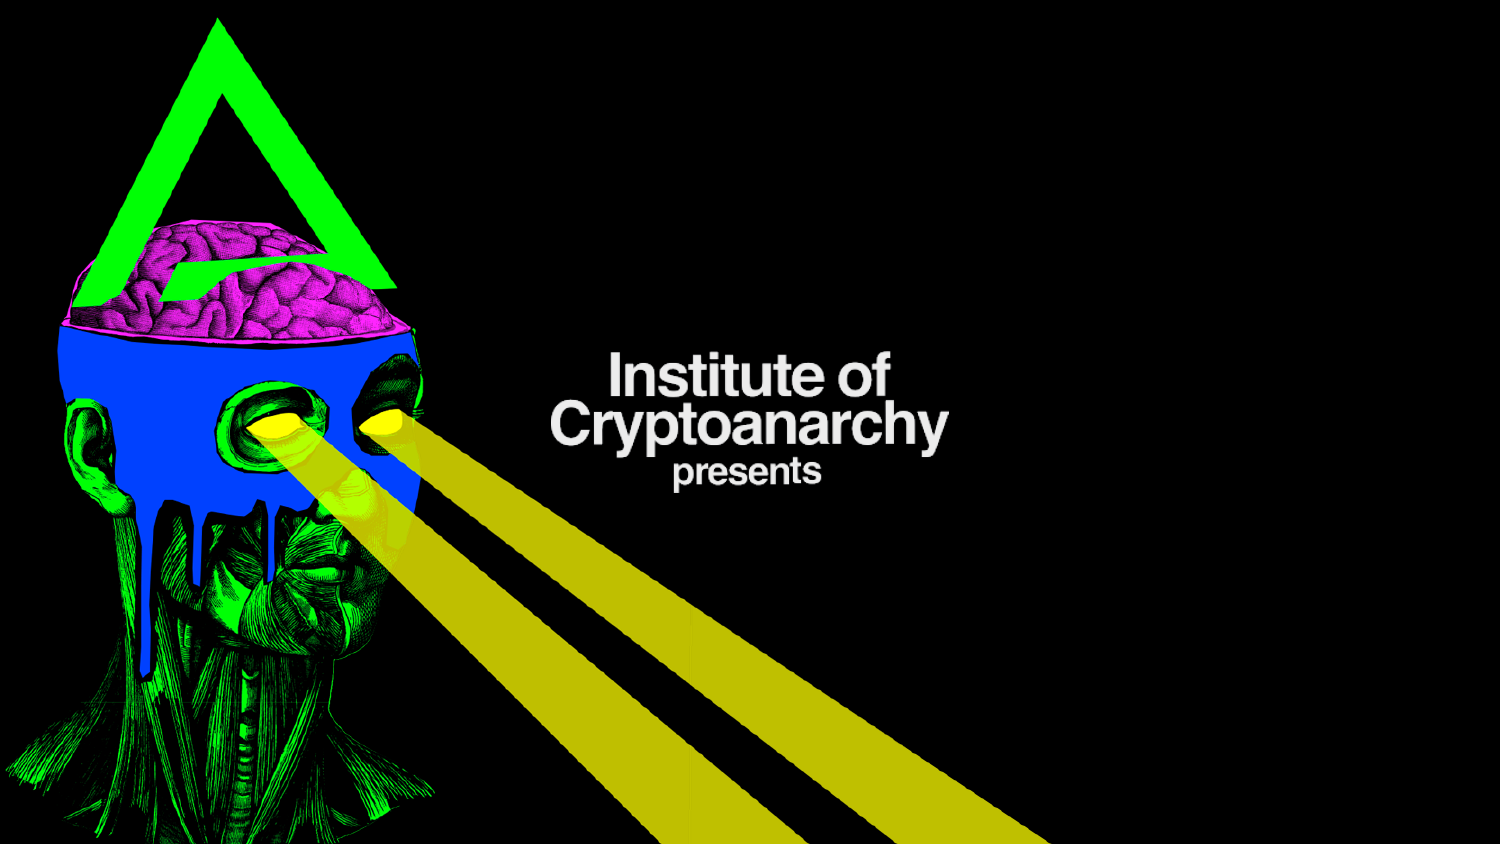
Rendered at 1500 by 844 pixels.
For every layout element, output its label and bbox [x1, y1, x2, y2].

picture [0, 0, 1092, 844]
